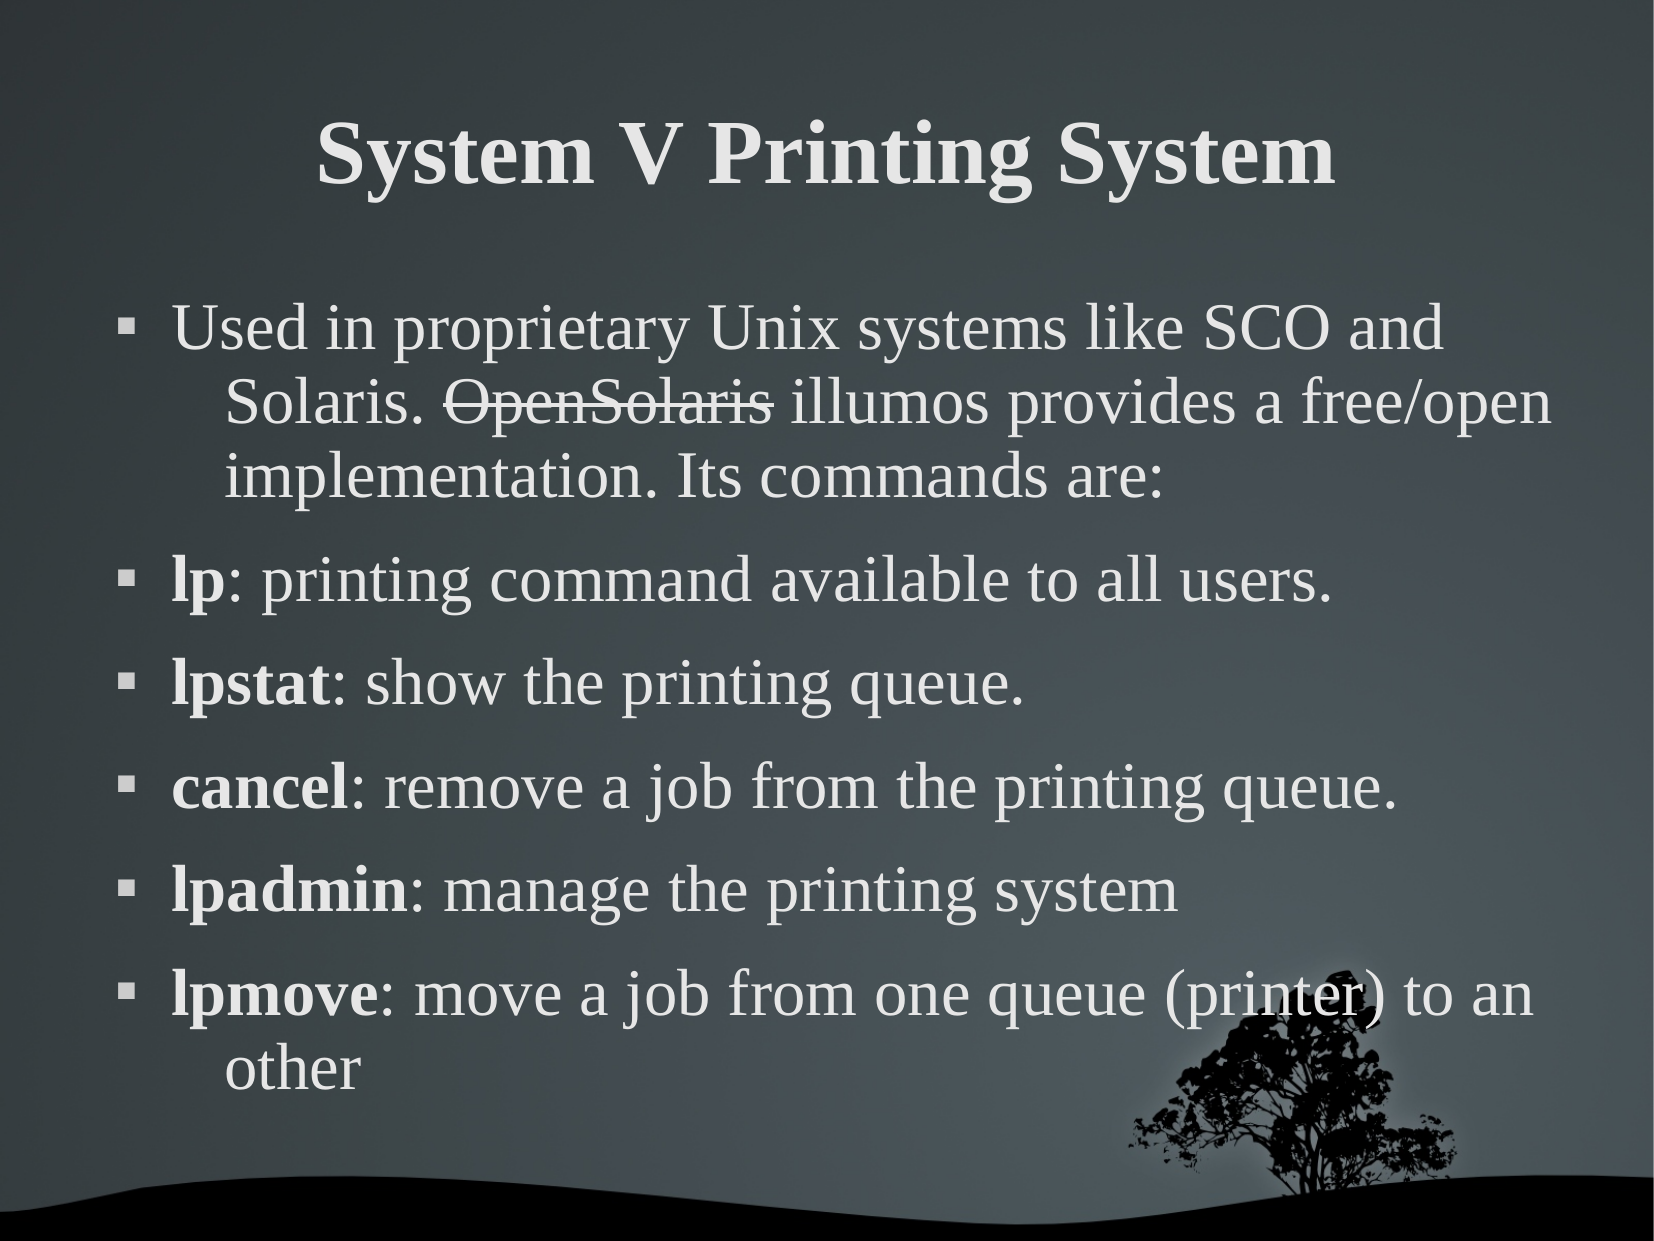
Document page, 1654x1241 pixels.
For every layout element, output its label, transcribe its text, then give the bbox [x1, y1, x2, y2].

picture [0, 0, 1654, 1241]
title System V Printing System [82, 49, 1571, 257]
list Used in proprietary Unix systems like SCO and Solaris. OpenSolaris illumos provides a free/open implementation. Its commands are: lp: printing command available to all users. lpstat: show the printing queue. cancel: remove a job from the printing queue. lpadmin: manage the printing system lpmove: move a job from one queue (printer) to an other [82, 290, 1571, 1171]
